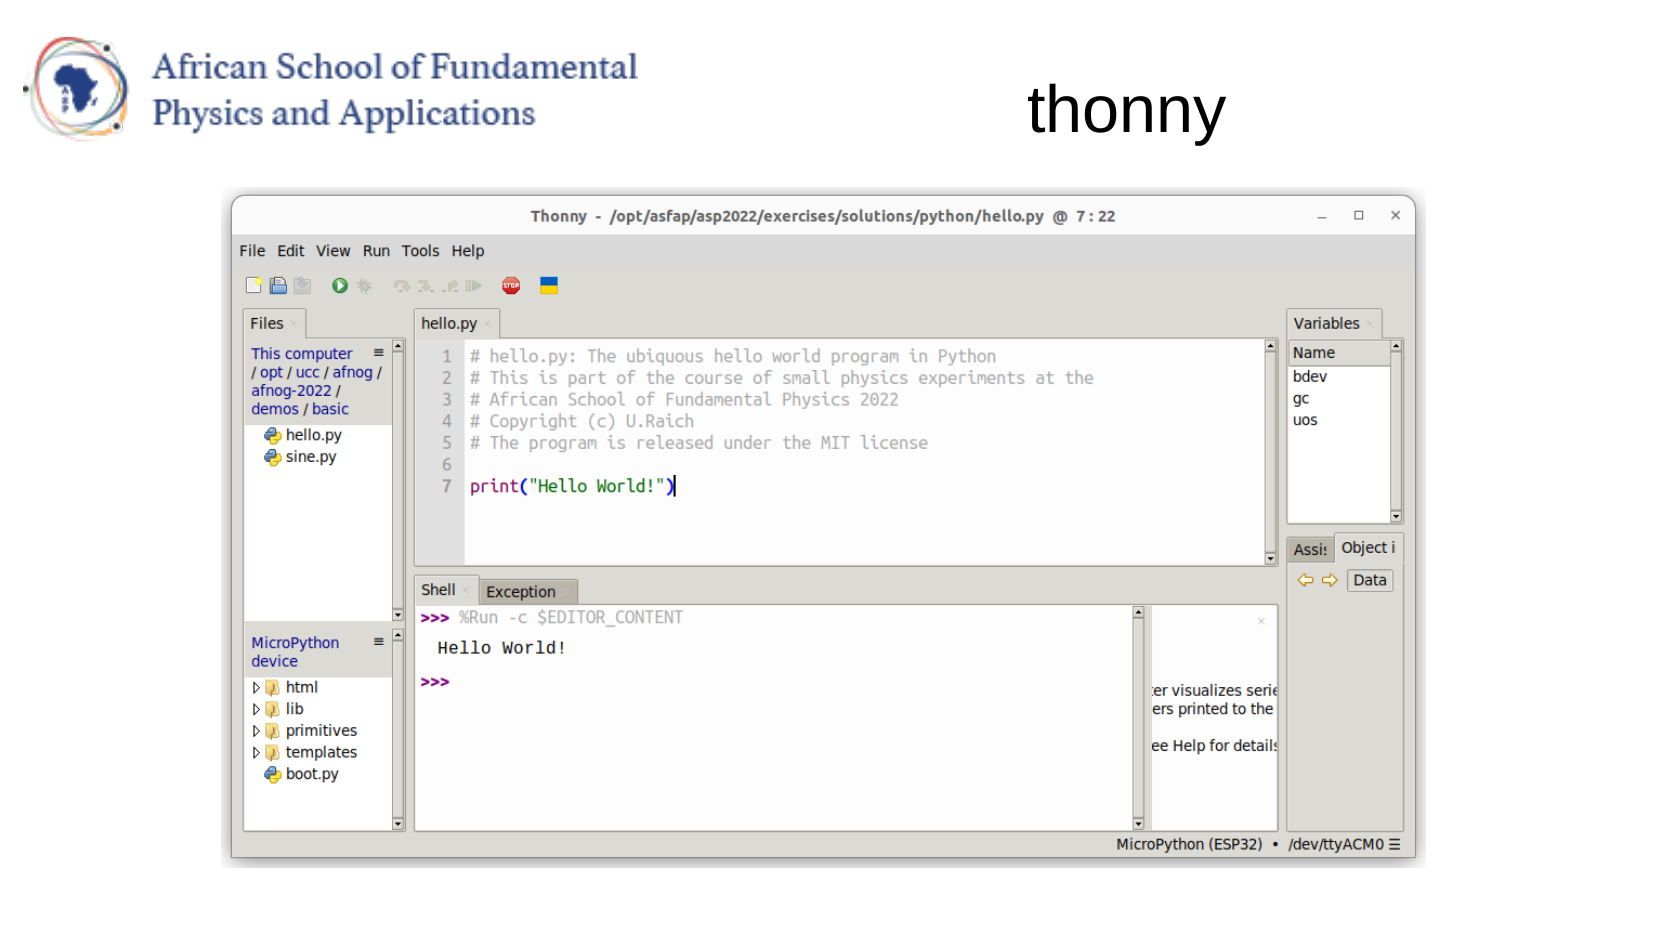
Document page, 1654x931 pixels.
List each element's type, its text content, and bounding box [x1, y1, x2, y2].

picture [23, 37, 638, 142]
title thonny [679, 32, 1576, 188]
picture [221, 187, 1426, 868]
